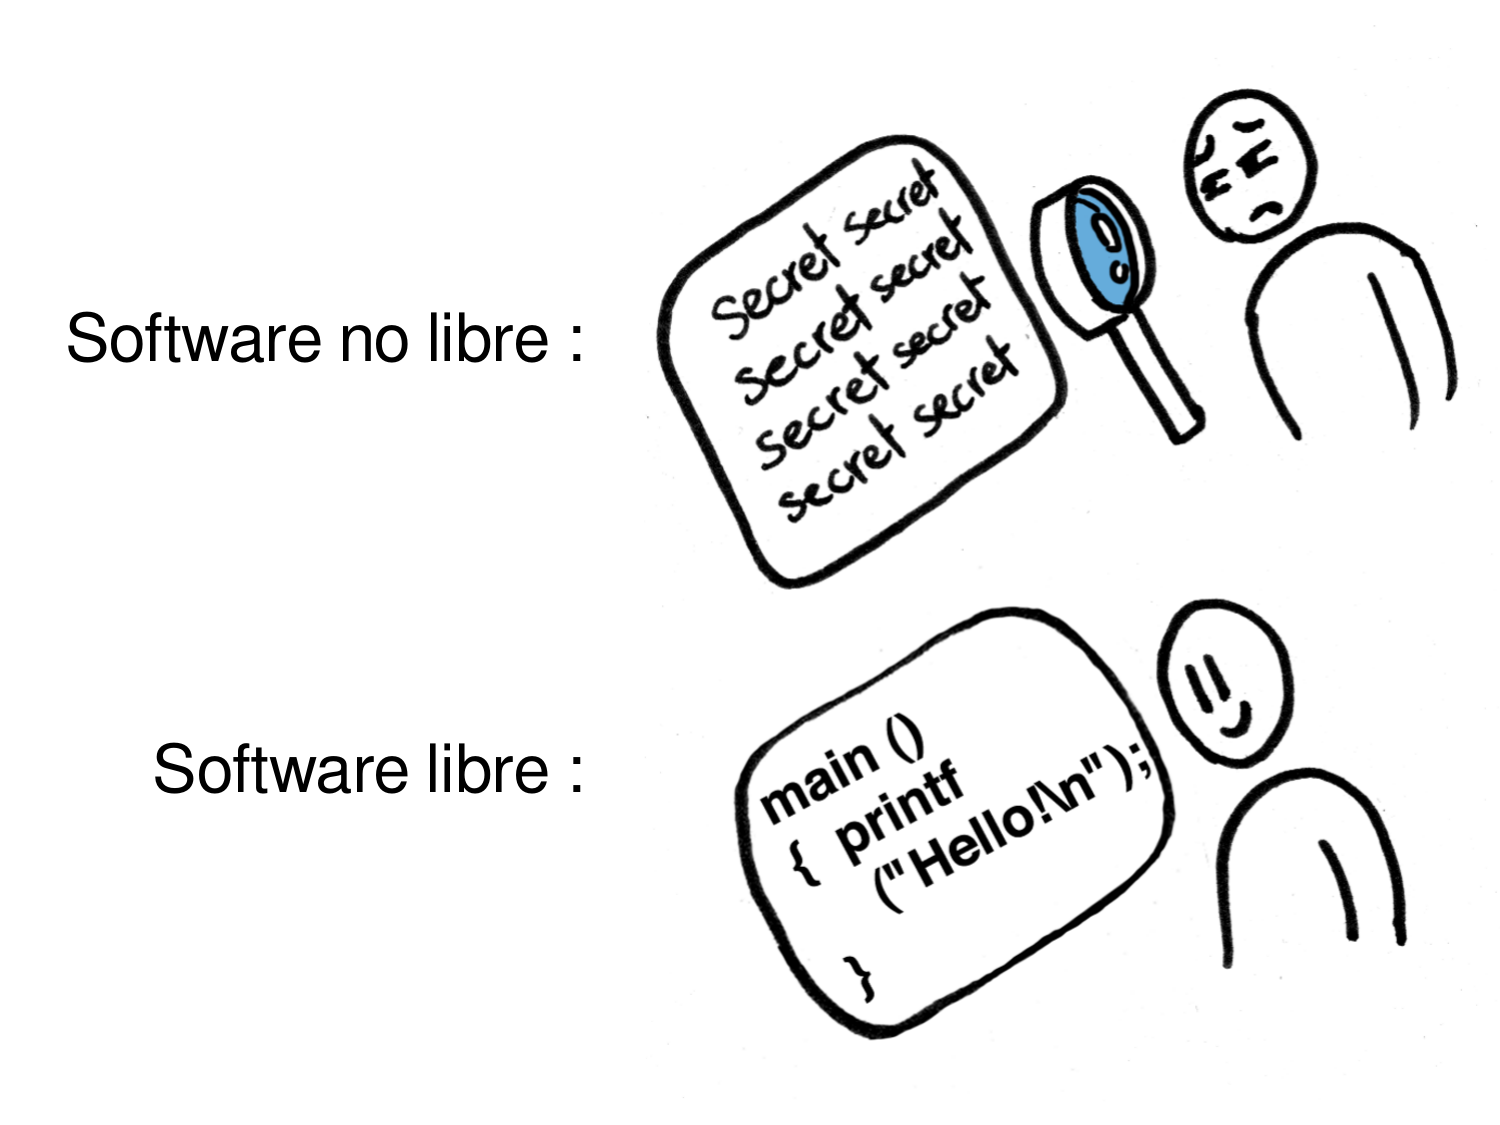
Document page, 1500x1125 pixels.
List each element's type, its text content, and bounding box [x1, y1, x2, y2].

picture [644, 22, 1500, 1103]
text_box Software no libre : [0, 224, 601, 461]
text_box Software libre : [0, 637, 601, 910]
